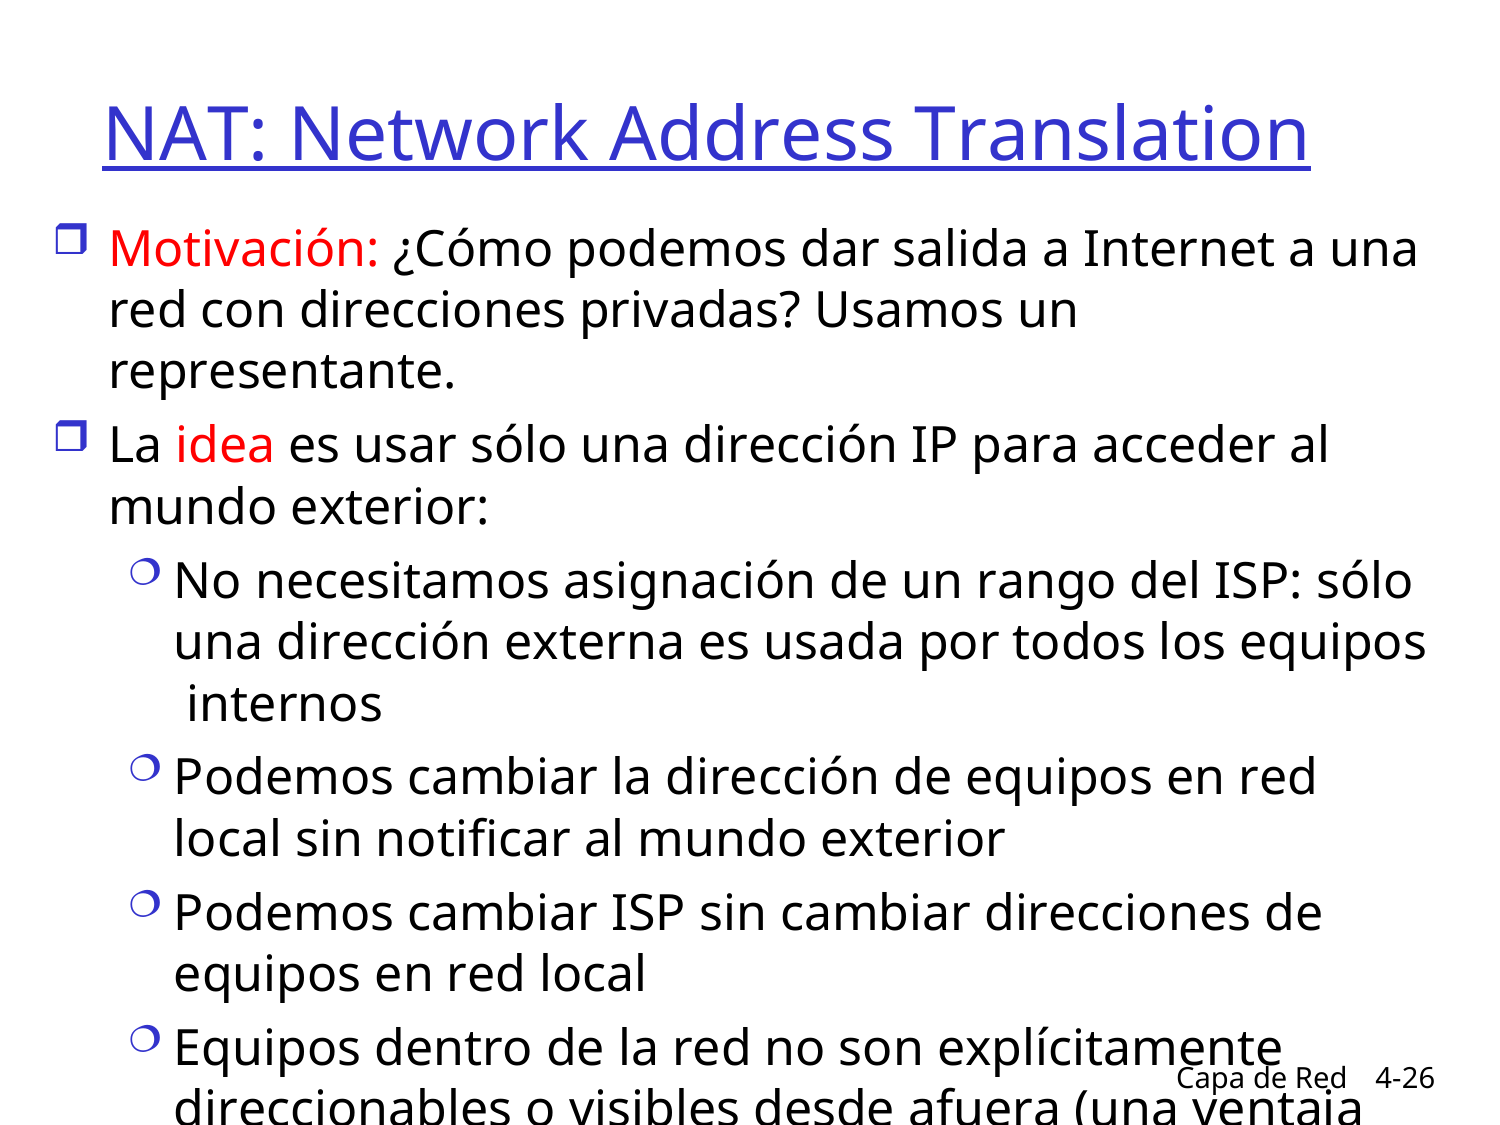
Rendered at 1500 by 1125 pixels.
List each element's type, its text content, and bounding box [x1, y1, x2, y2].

title NAT: Network Address Translation [87, 37, 1395, 209]
list Motivación: ¿Cómo podemos dar salida a Internet a una red con direcciones privadas? Usamos un representante. La idea es usar sólo una dirección IP para acceder al mundo exterior: No necesitamos asignación de un rango del ISP: sólo una dirección externa es usada por todos los equipos internos Podemos cambiar la dirección de equipos en red local sin notificar al mundo exterior Podemos cambiar ISP sin cambiar direcciones de equipos en red local Equipos dentro de la red no son explícitamente direccionables o visibles desde afuera (una ventaja de seguridad). [37, 209, 1445, 1113]
